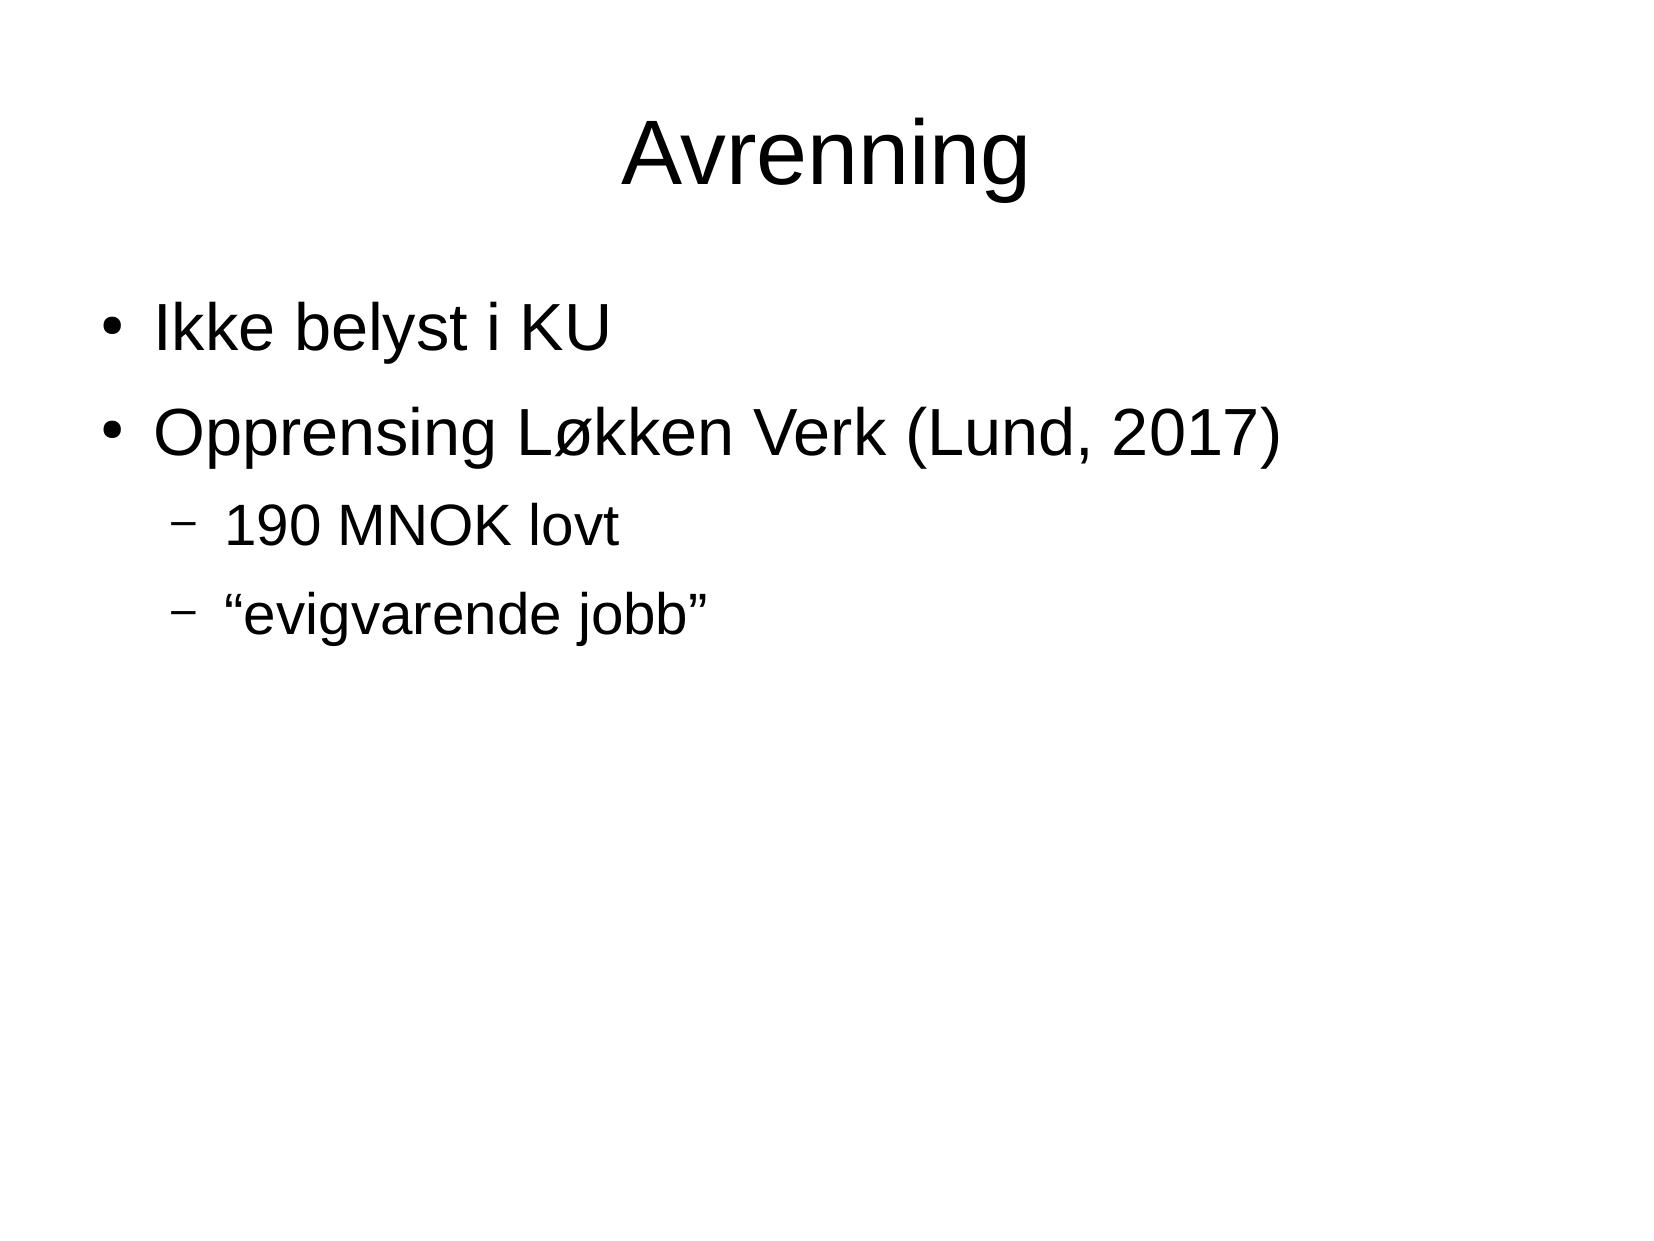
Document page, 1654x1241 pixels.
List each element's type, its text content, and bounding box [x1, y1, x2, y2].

title Avrenning [82, 49, 1571, 257]
list Ikke belyst i KU Opprensing Løkken Verk (Lund, 2017) 190 MNOK lovt “evigvarende jobb” [82, 290, 1571, 1010]
